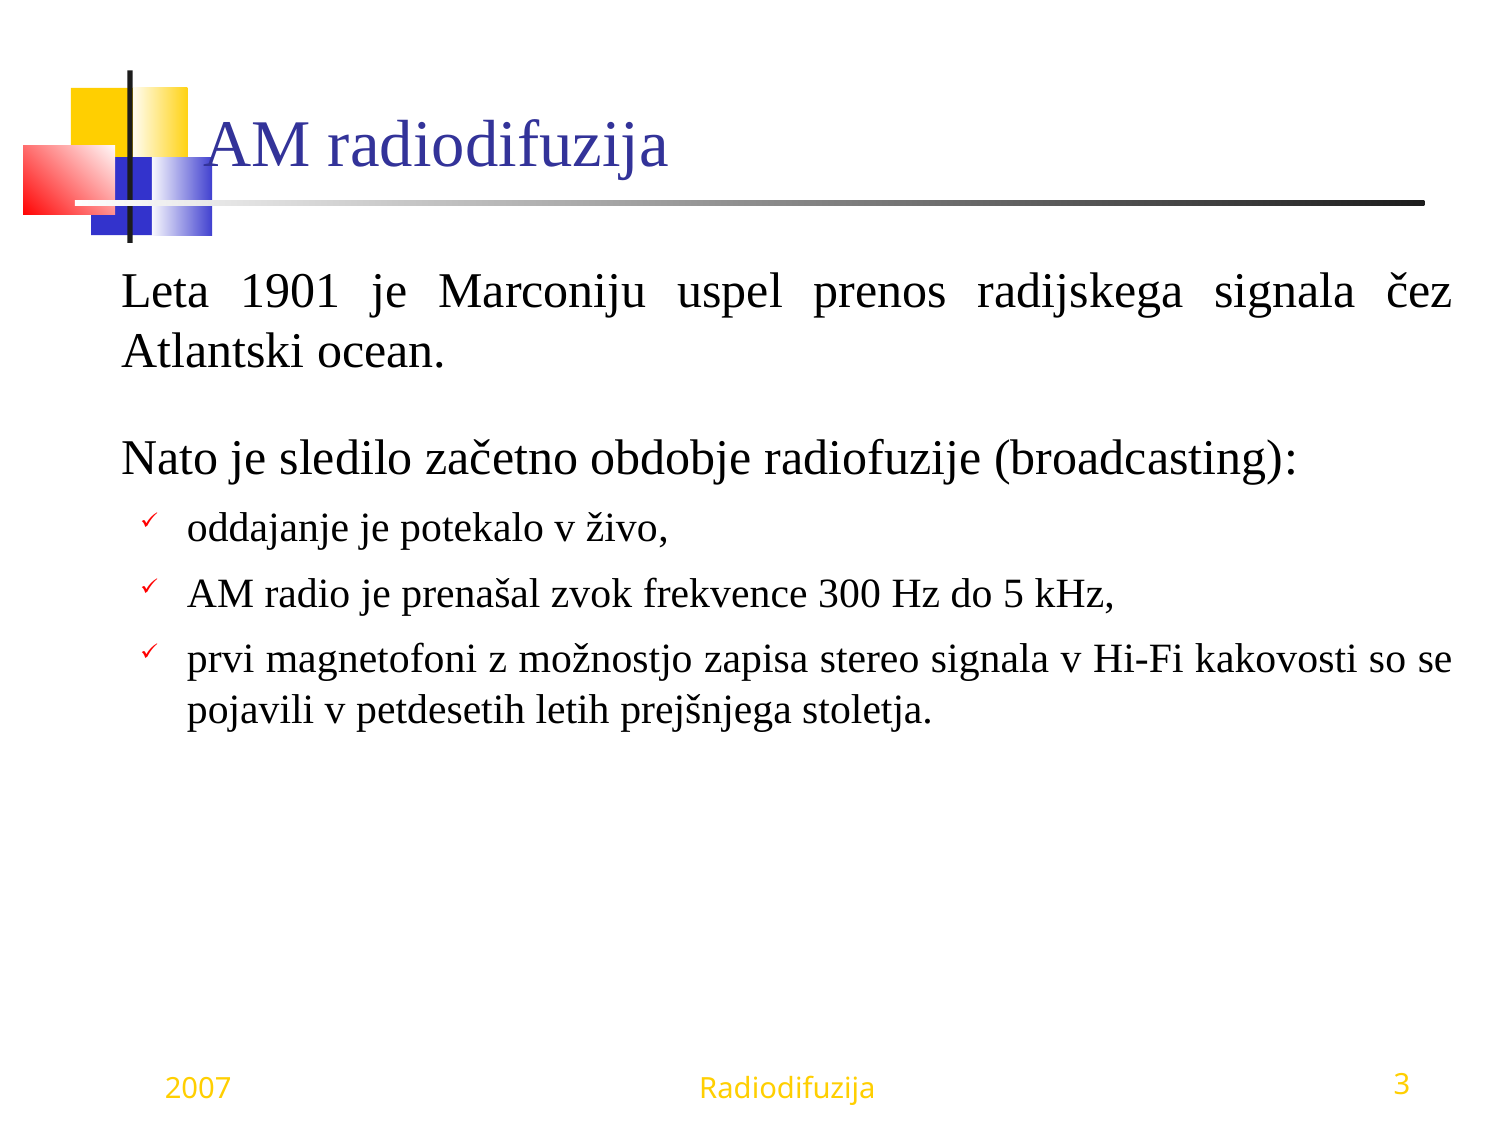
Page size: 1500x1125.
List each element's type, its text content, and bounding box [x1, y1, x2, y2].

text_box 2007 [150, 1037, 463, 1113]
list Leta 1901 je Marconiju uspel prenos radijskega signala čez Atlantski ocean. Nato je sledilo začetno obdobje radiofuzije (broadcasting): oddajanje je potekalo v živo, AM radio je prenašal zvok frekvence 300 Hz do 5 kHz, prvi magnetofoni z možnostjo zapisa stereo signala v Hi-Fi kakovosti so se pojavili v petdesetih letih prejšnjega stoletja. [50, 249, 1469, 1007]
text_box <number> [1112, 1037, 1426, 1113]
title AM radiodifuzija [188, 92, 1468, 188]
text_box Radiodifuzija [549, 1037, 1026, 1113]
